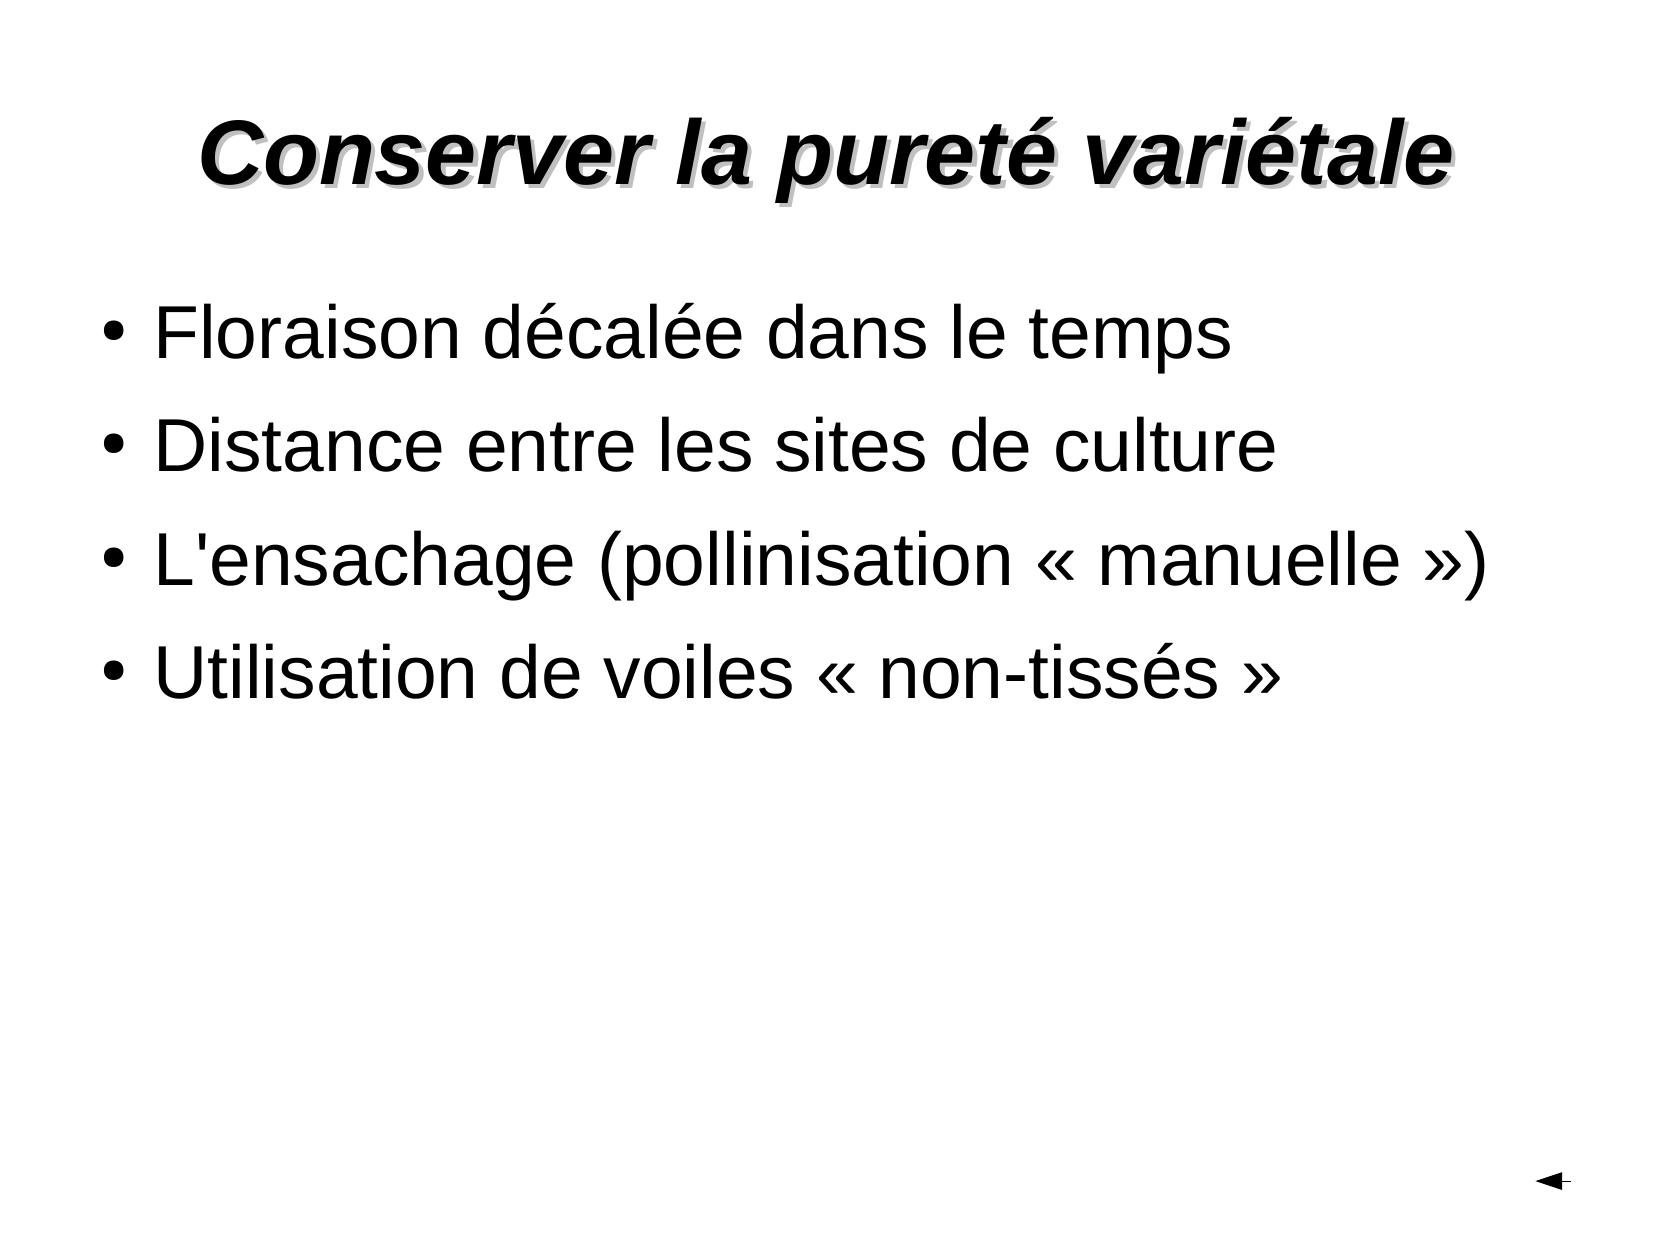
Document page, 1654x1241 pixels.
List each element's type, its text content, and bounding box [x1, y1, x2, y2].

list Floraison décalée dans le temps Distance entre les sites de culture L'ensachage (pollinisation « manuelle ») Utilisation de voiles « non-tissés » [82, 290, 1571, 1109]
title Conserver la pureté variétale [82, 49, 1571, 257]
